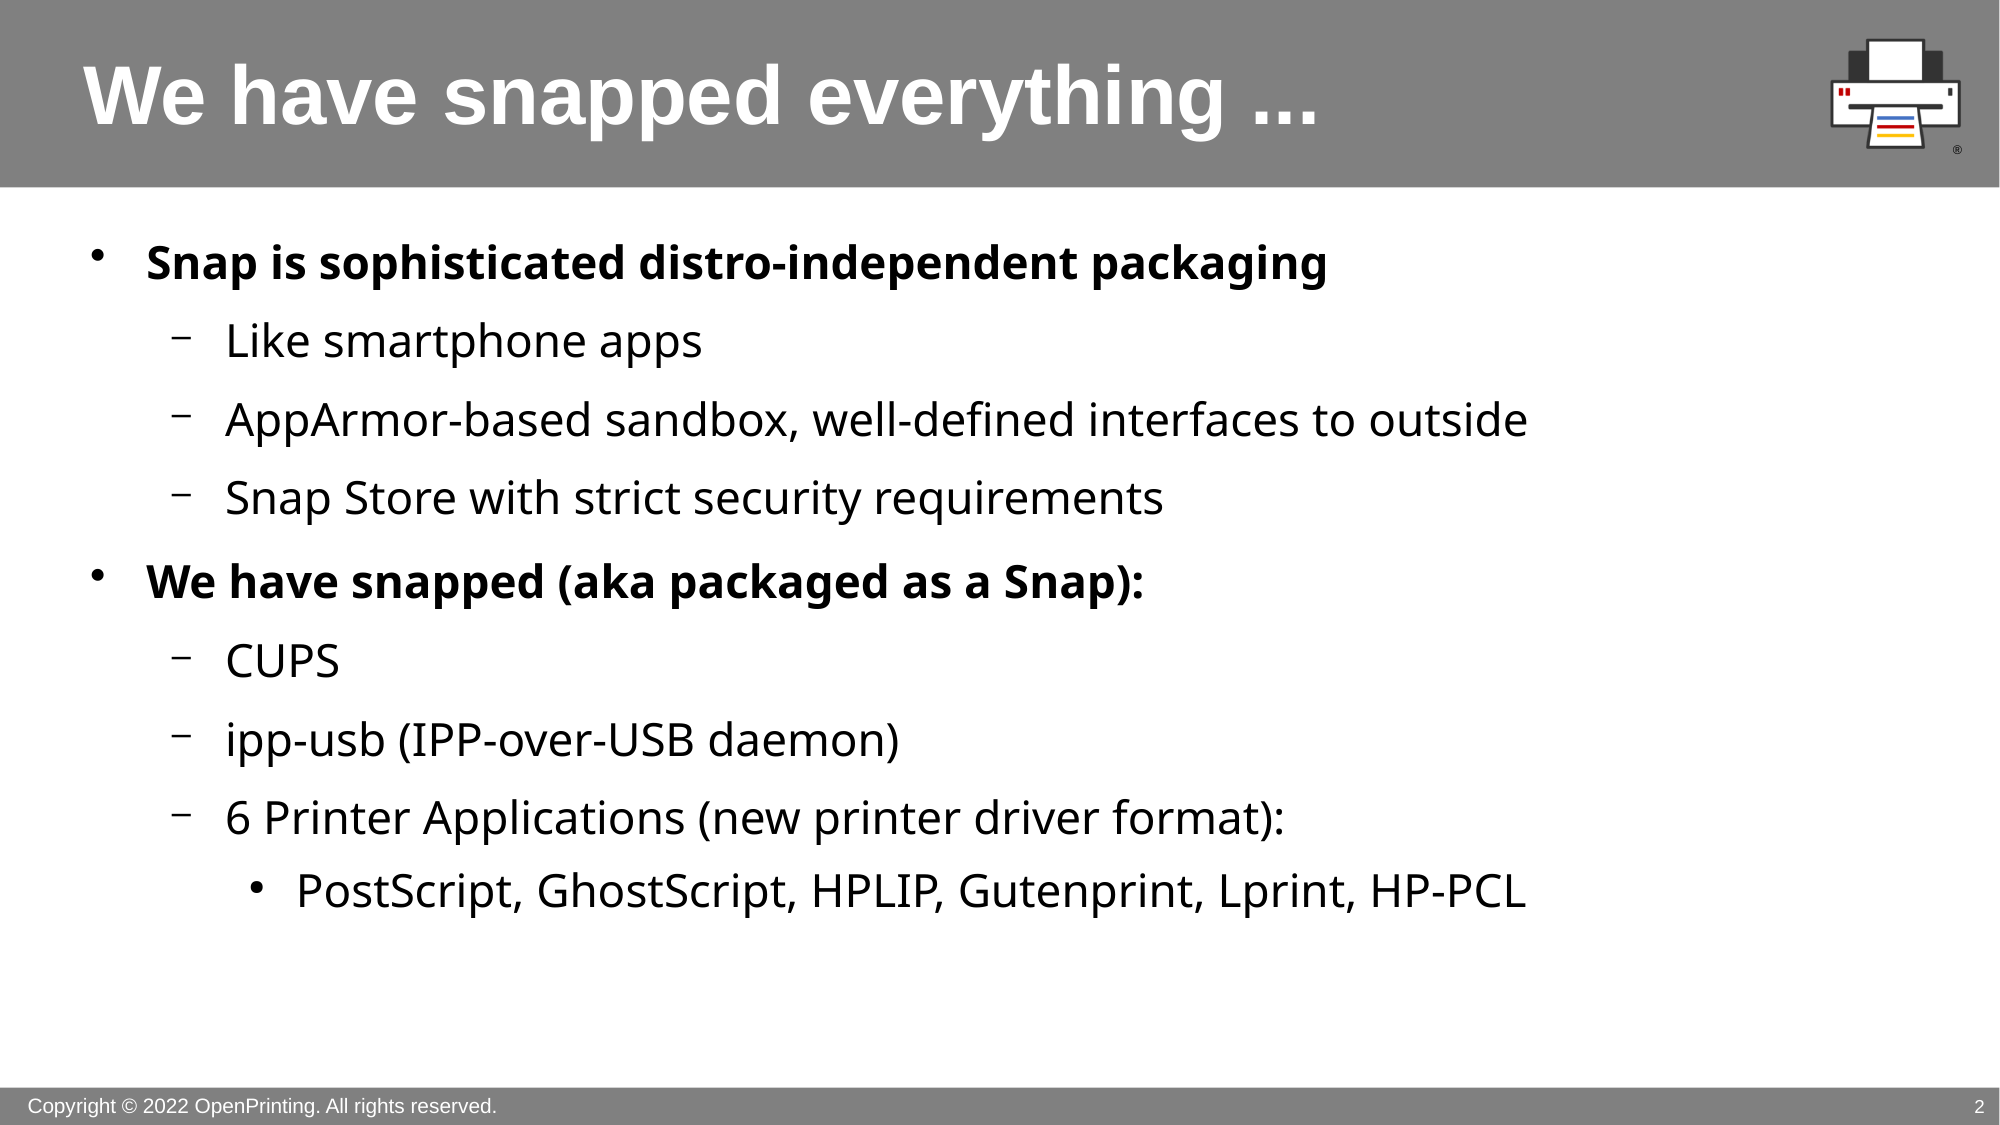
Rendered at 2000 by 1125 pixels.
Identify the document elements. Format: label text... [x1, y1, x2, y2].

picture [1825, 33, 1966, 154]
list Snap is sophisticated distro-independent packaging Like smartphone apps AppArmor-based sandbox, well-defined interfaces to outside Snap Store with strict security requirements We have snapped (aka packaged as a Snap): CUPS ipp-usb (IPP-over-USB daemon) 6 Printer Applications (new printer driver format): PostScript, GhostScript, HPLIP, Gutenprint, Lprint, HP-PCL [75, 224, 1936, 1067]
title We have snapped everything ... [75, 7, 1786, 175]
